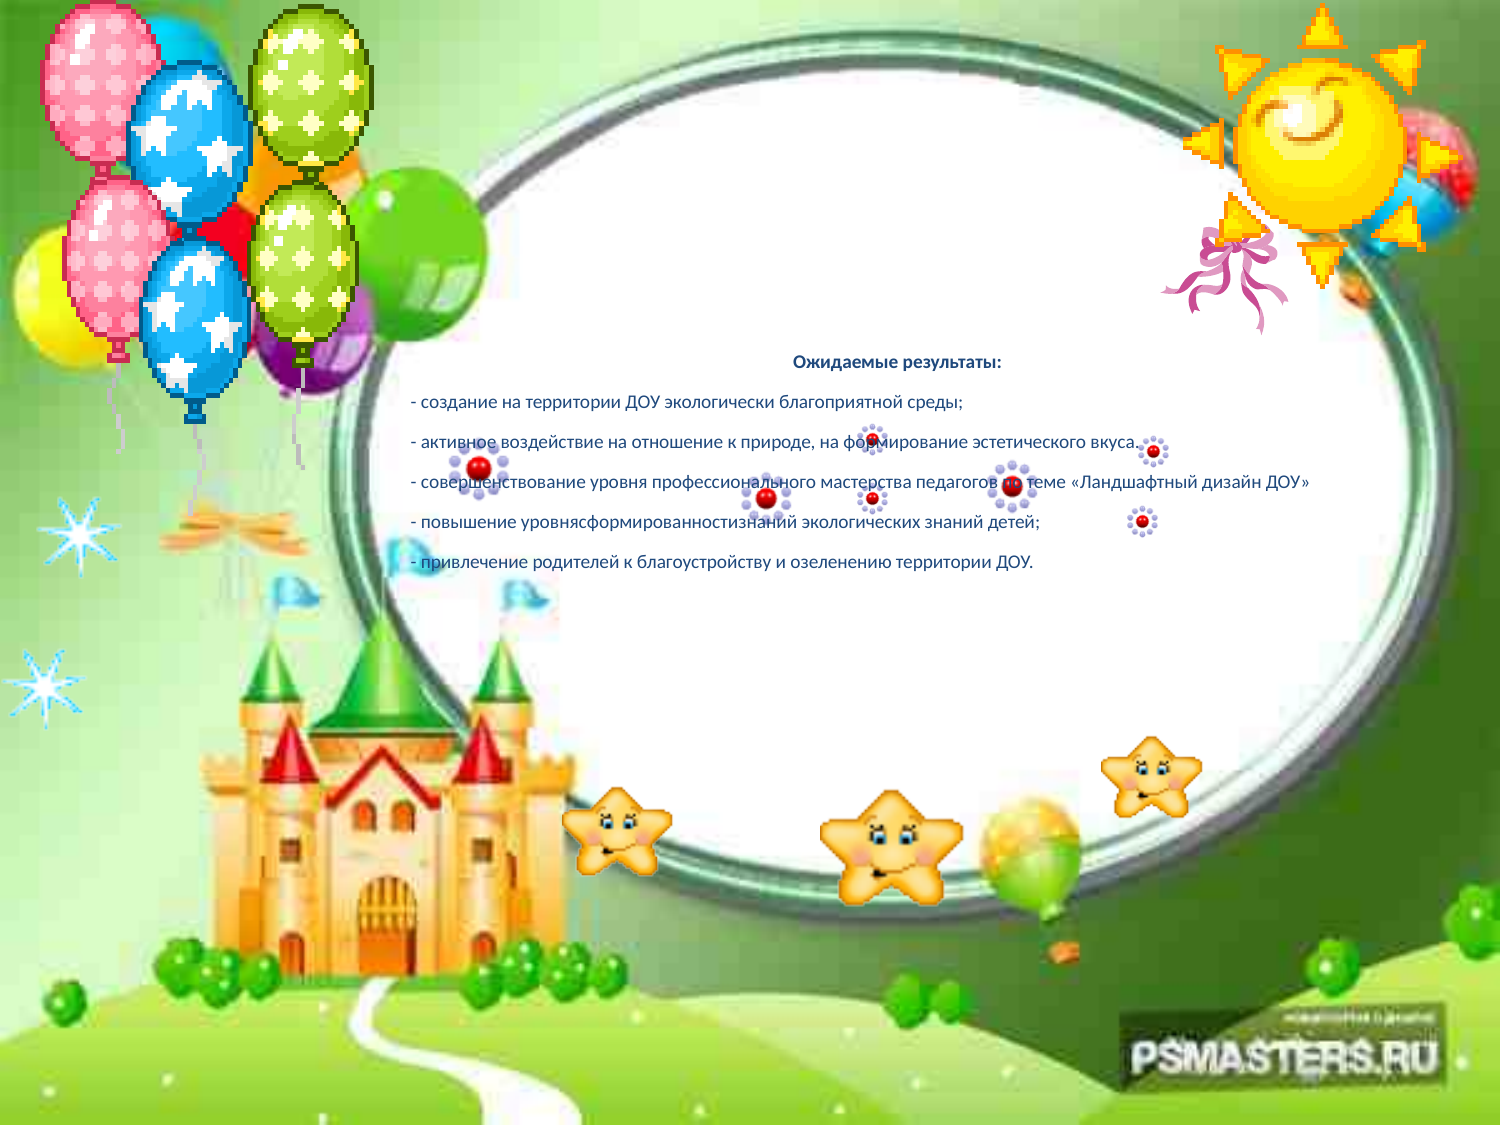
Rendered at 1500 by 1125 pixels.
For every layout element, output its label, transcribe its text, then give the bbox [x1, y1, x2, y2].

text_box Ожидаемые результаты: - создание на территории ДОУ экологически благоприятной среды; - активное воздействие на отношение к природе, на формирование эстетического вкуса. - совершенствование уровня профессионального мастерства педагогов по теме «Ландшафтный дизайн ДОУ» - повышение уровнясформированностизнаний экологических знаний детей; - привлечение родителей к благоустройству и озеленению территории ДОУ. [395, 208, 1400, 628]
picture [0, 0, 1500, 1125]
